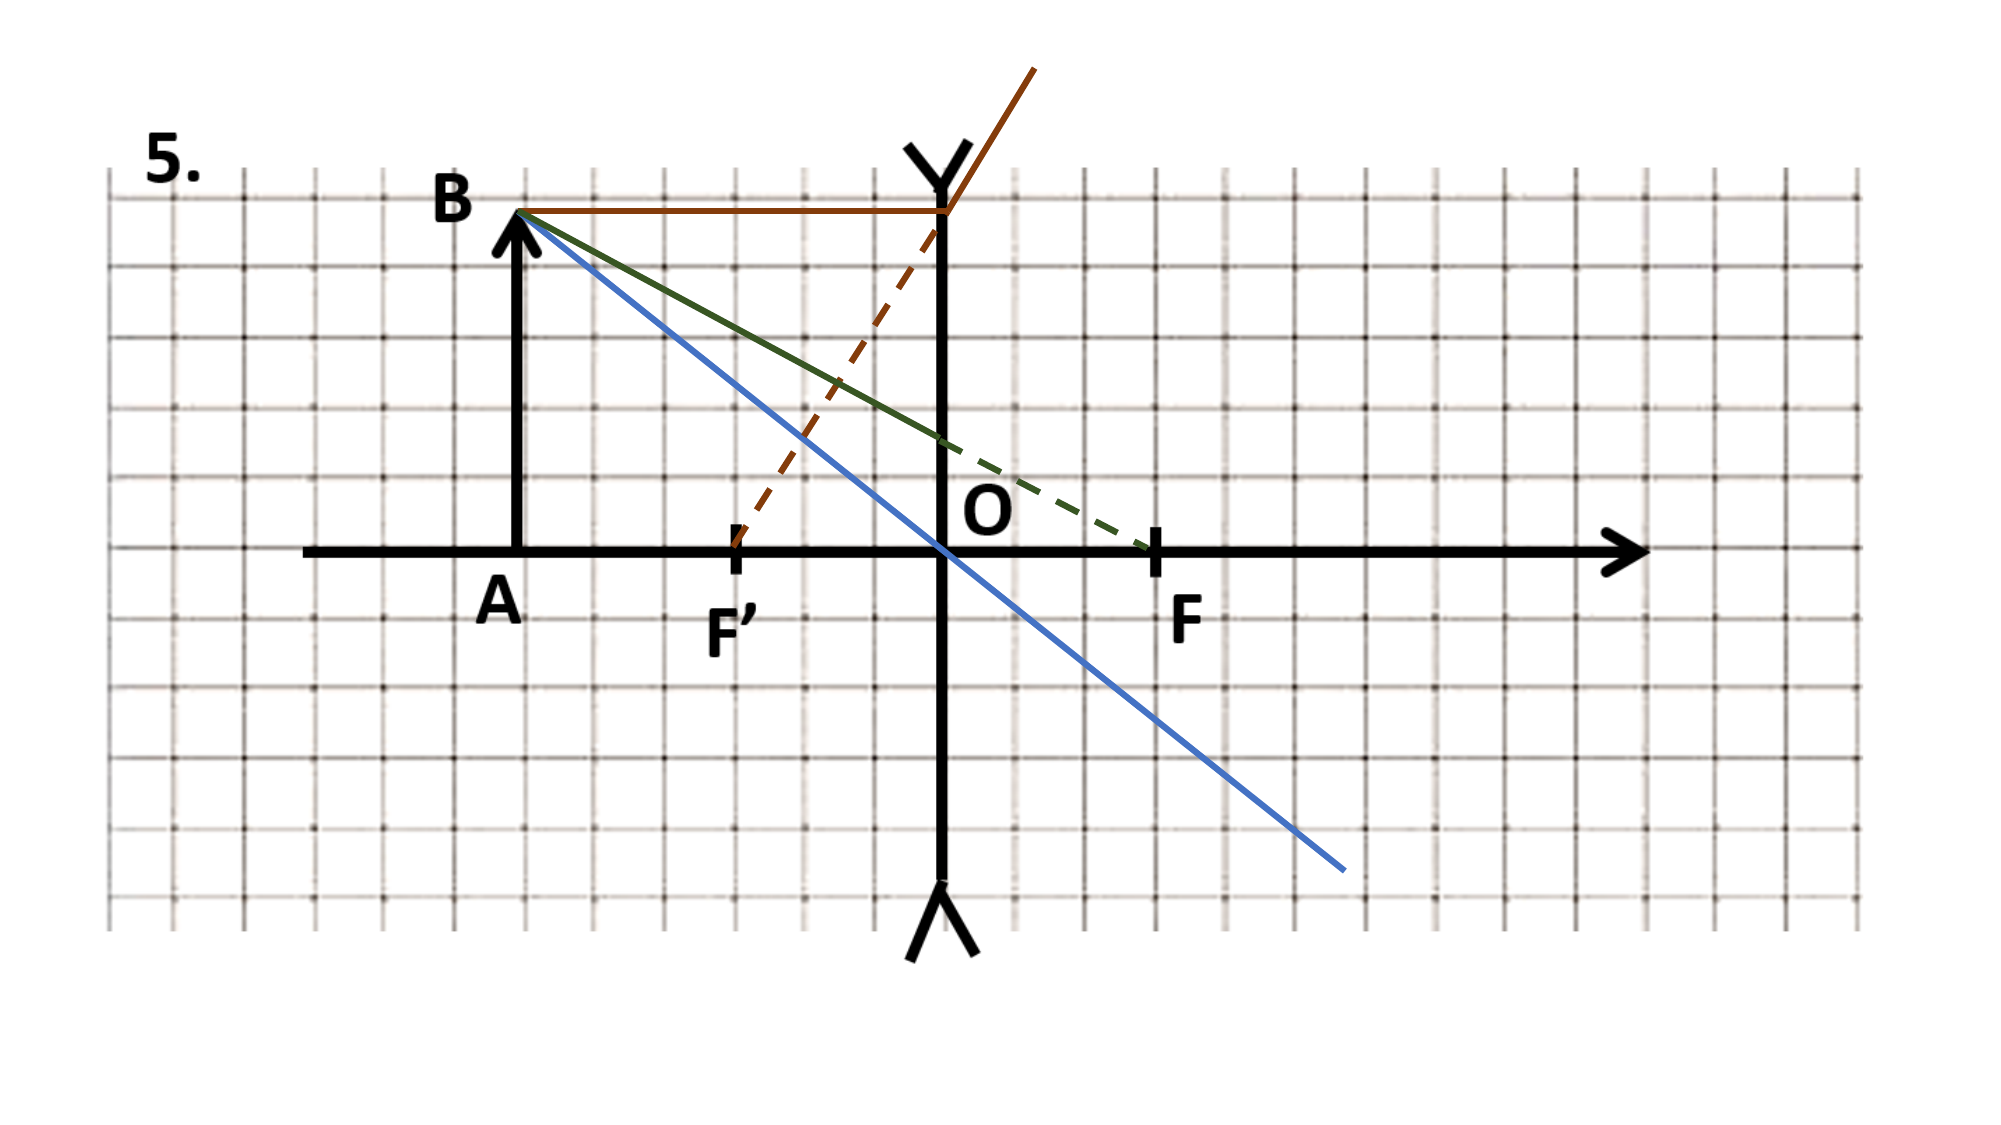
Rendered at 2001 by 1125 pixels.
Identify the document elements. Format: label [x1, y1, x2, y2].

picture [101, 125, 1881, 969]
